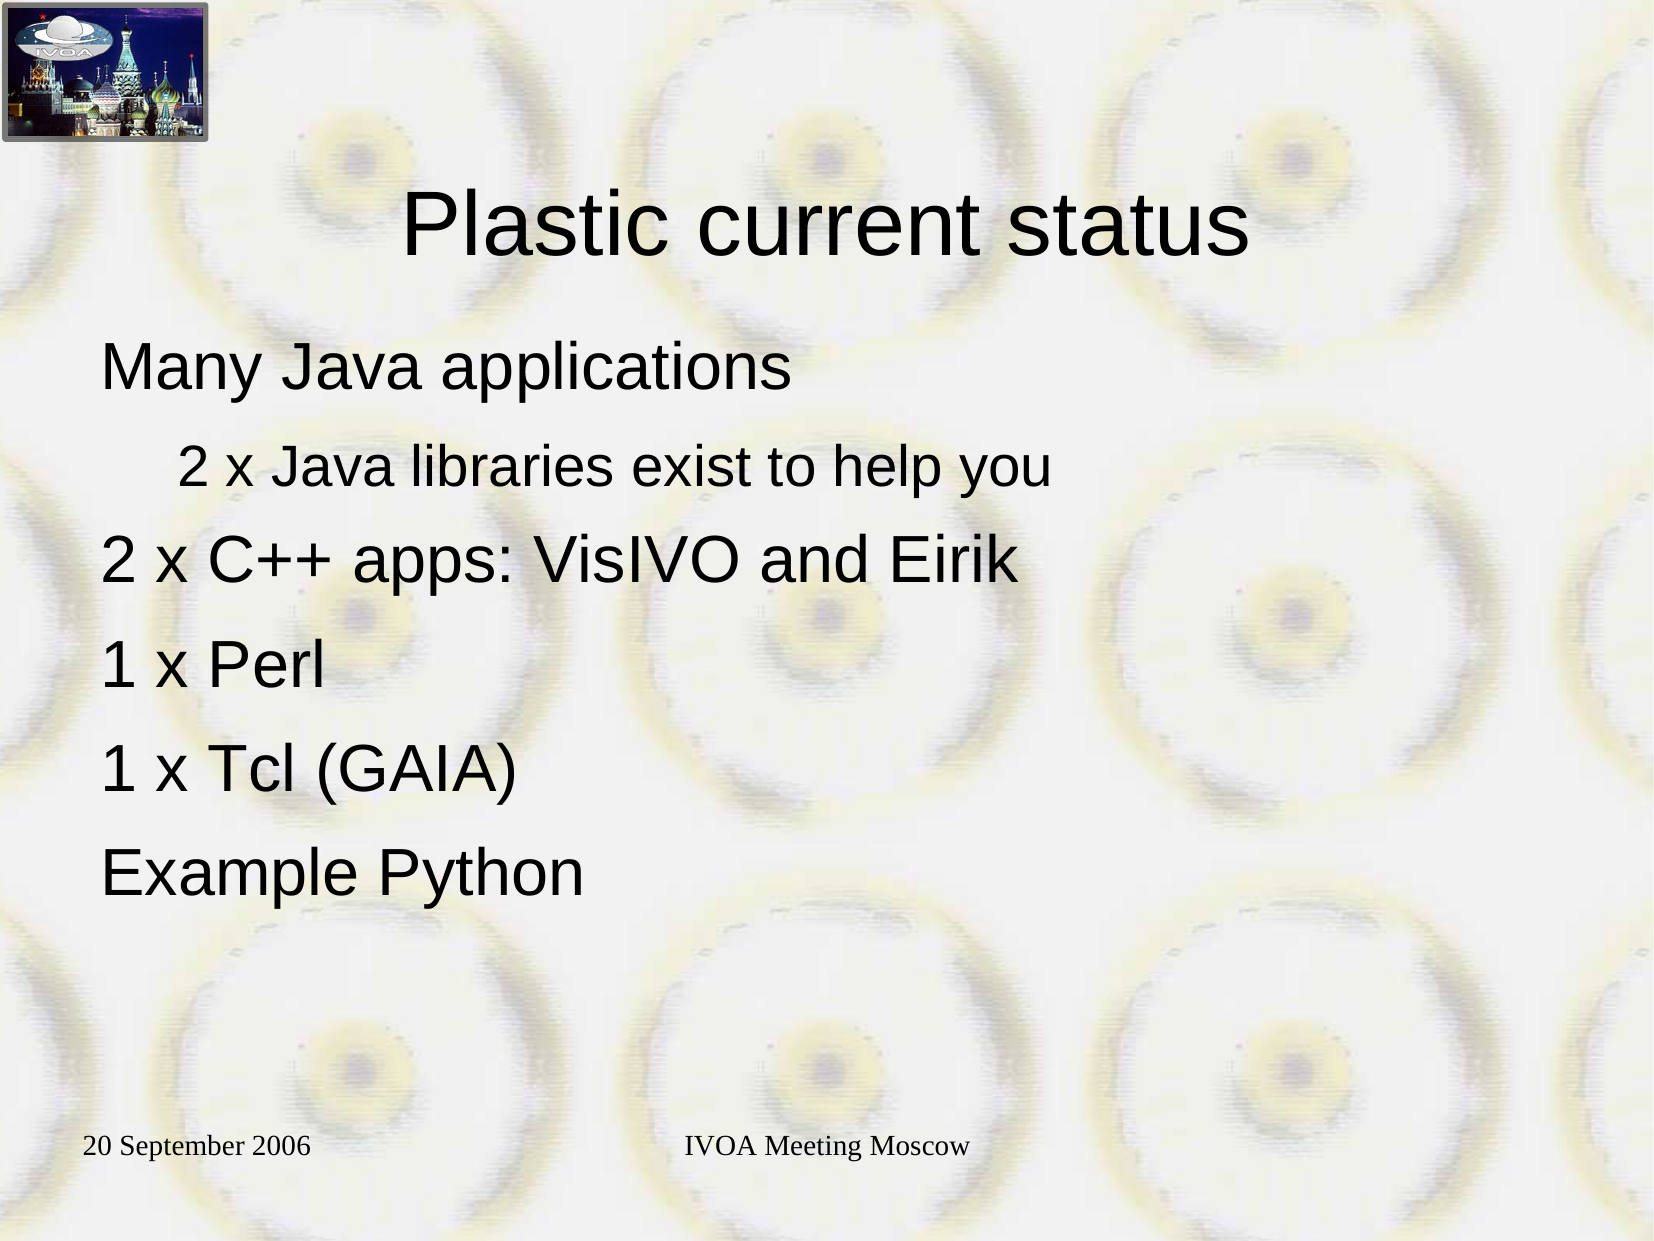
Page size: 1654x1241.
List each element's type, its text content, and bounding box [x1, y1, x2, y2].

list Many Java applications 2 x Java libraries exist to help you 2 x C++ apps: VisIVO and Eirik 1 x Perl 1 x Tcl (GAIA) Example Python [82, 329, 1571, 1109]
title Plastic current status [82, 120, 1571, 328]
picture [0, 0, 1654, 1241]
